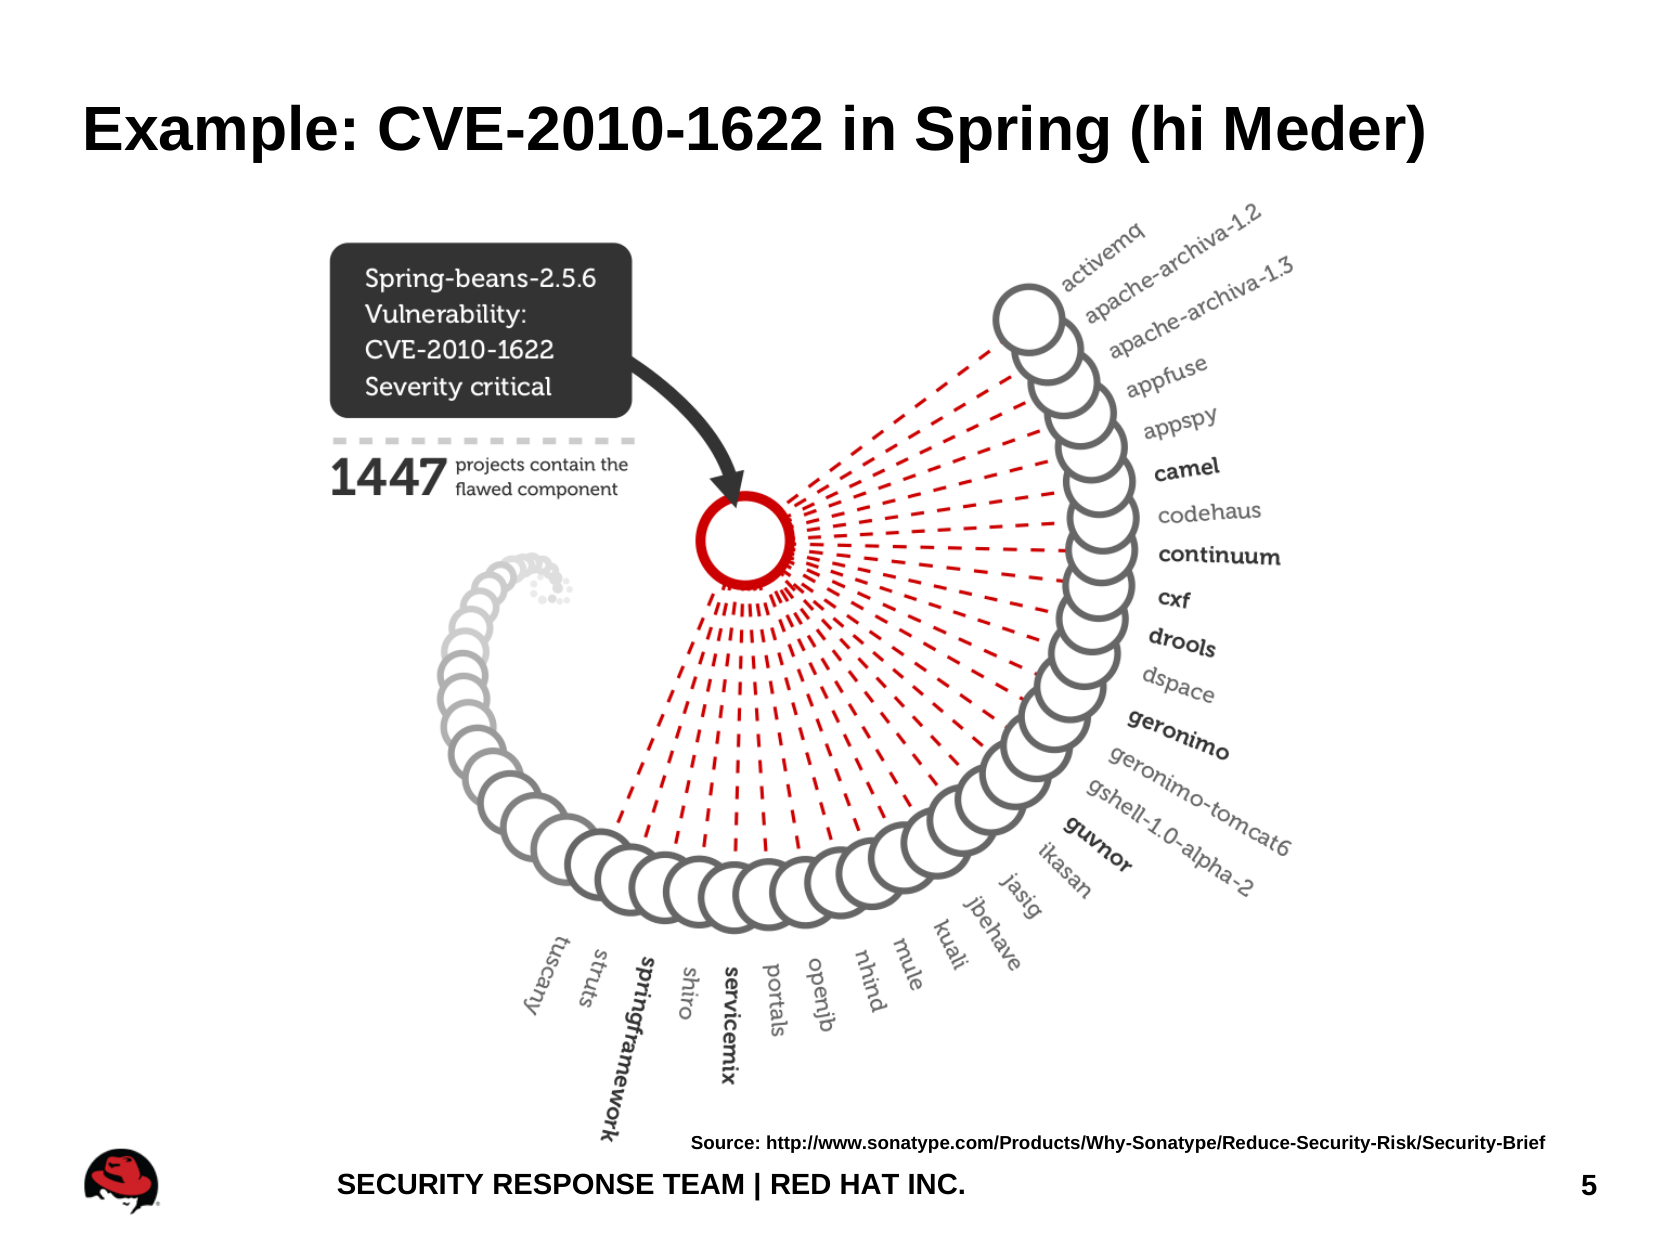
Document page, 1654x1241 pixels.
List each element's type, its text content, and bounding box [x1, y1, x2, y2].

title Source: http://www.sonatype.com/Products/Why-Sonatype/Reduce-Security-Risk/Security-Brief [690, 1125, 1654, 1163]
picture [301, 170, 1322, 1156]
title Example: CVE-2010-1622 in Spring (hi Meder) [82, 37, 1571, 225]
picture [83, 1146, 166, 1224]
